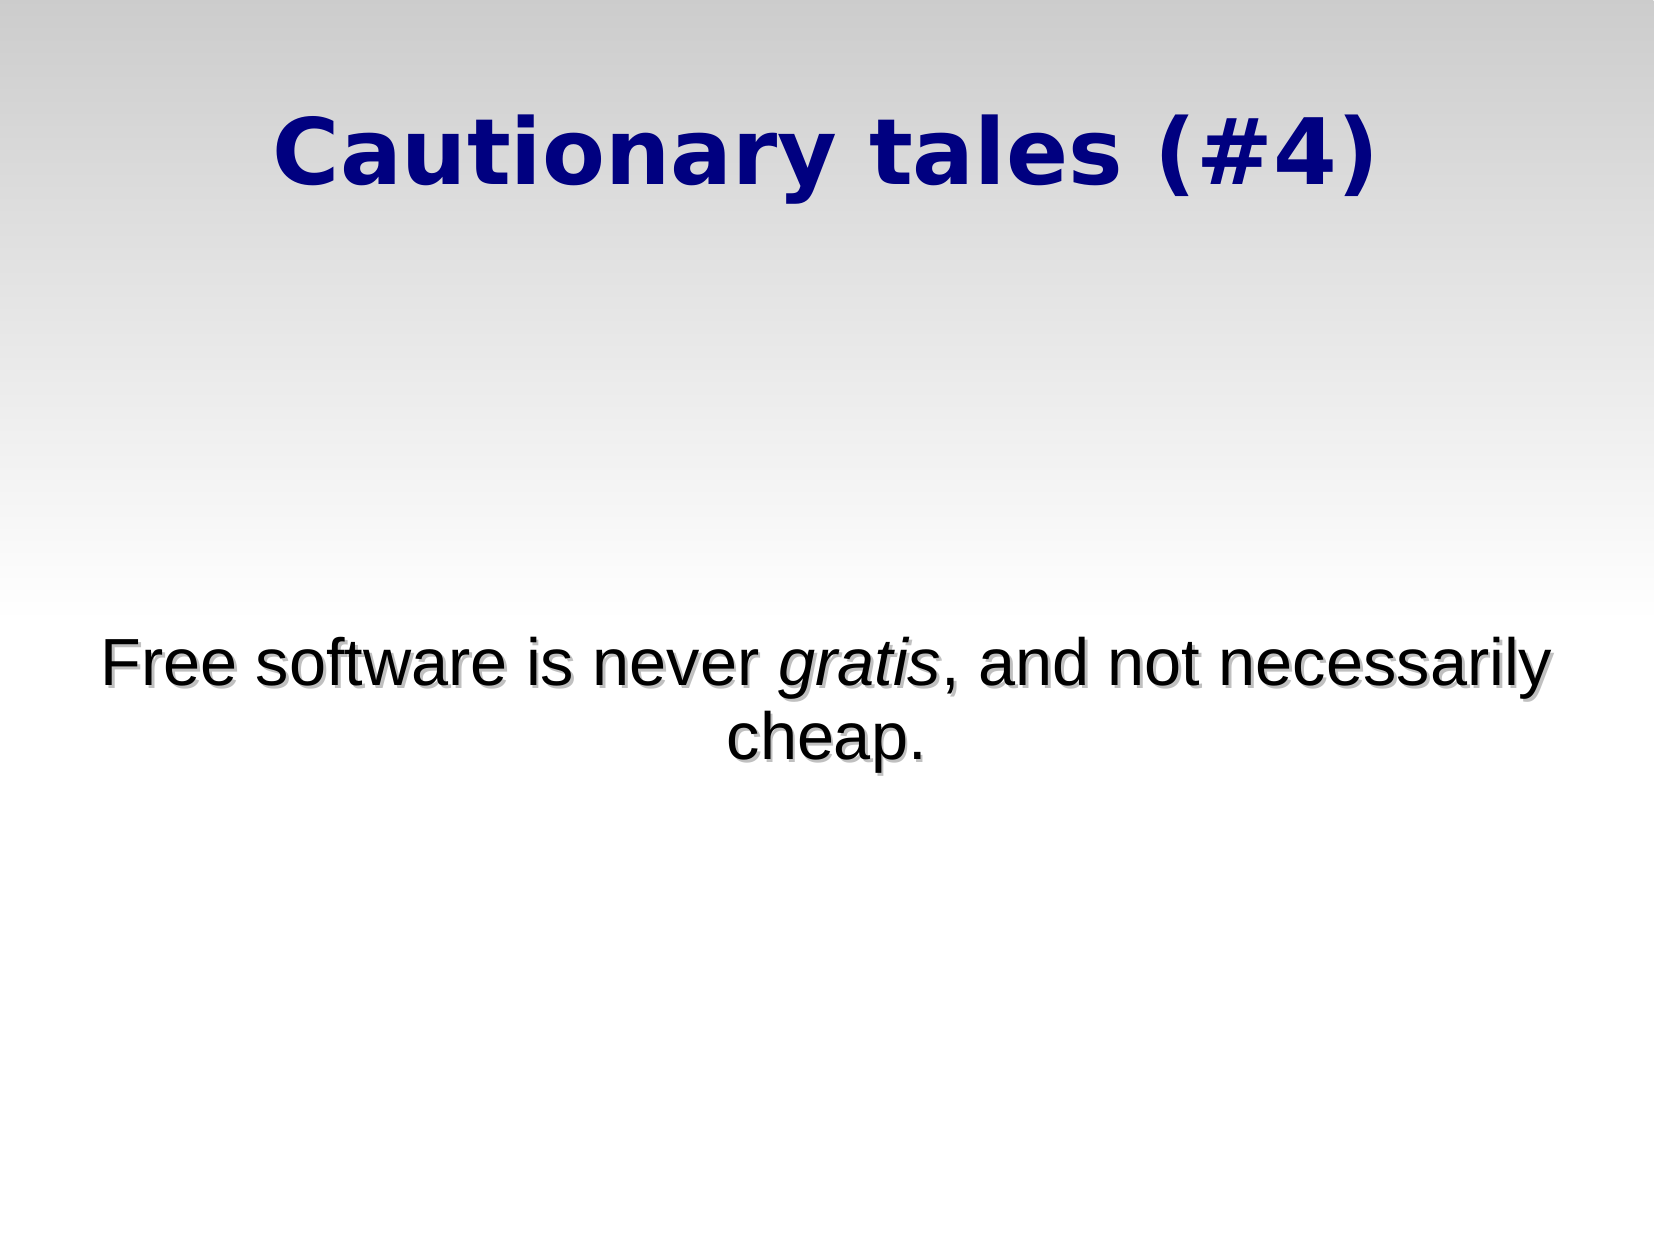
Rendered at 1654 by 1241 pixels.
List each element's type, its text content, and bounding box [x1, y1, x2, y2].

title Cautionary tales (#4) [82, 49, 1571, 257]
subtitle Free software is never gratis, and not necessarily cheap. [82, 290, 1571, 1109]
